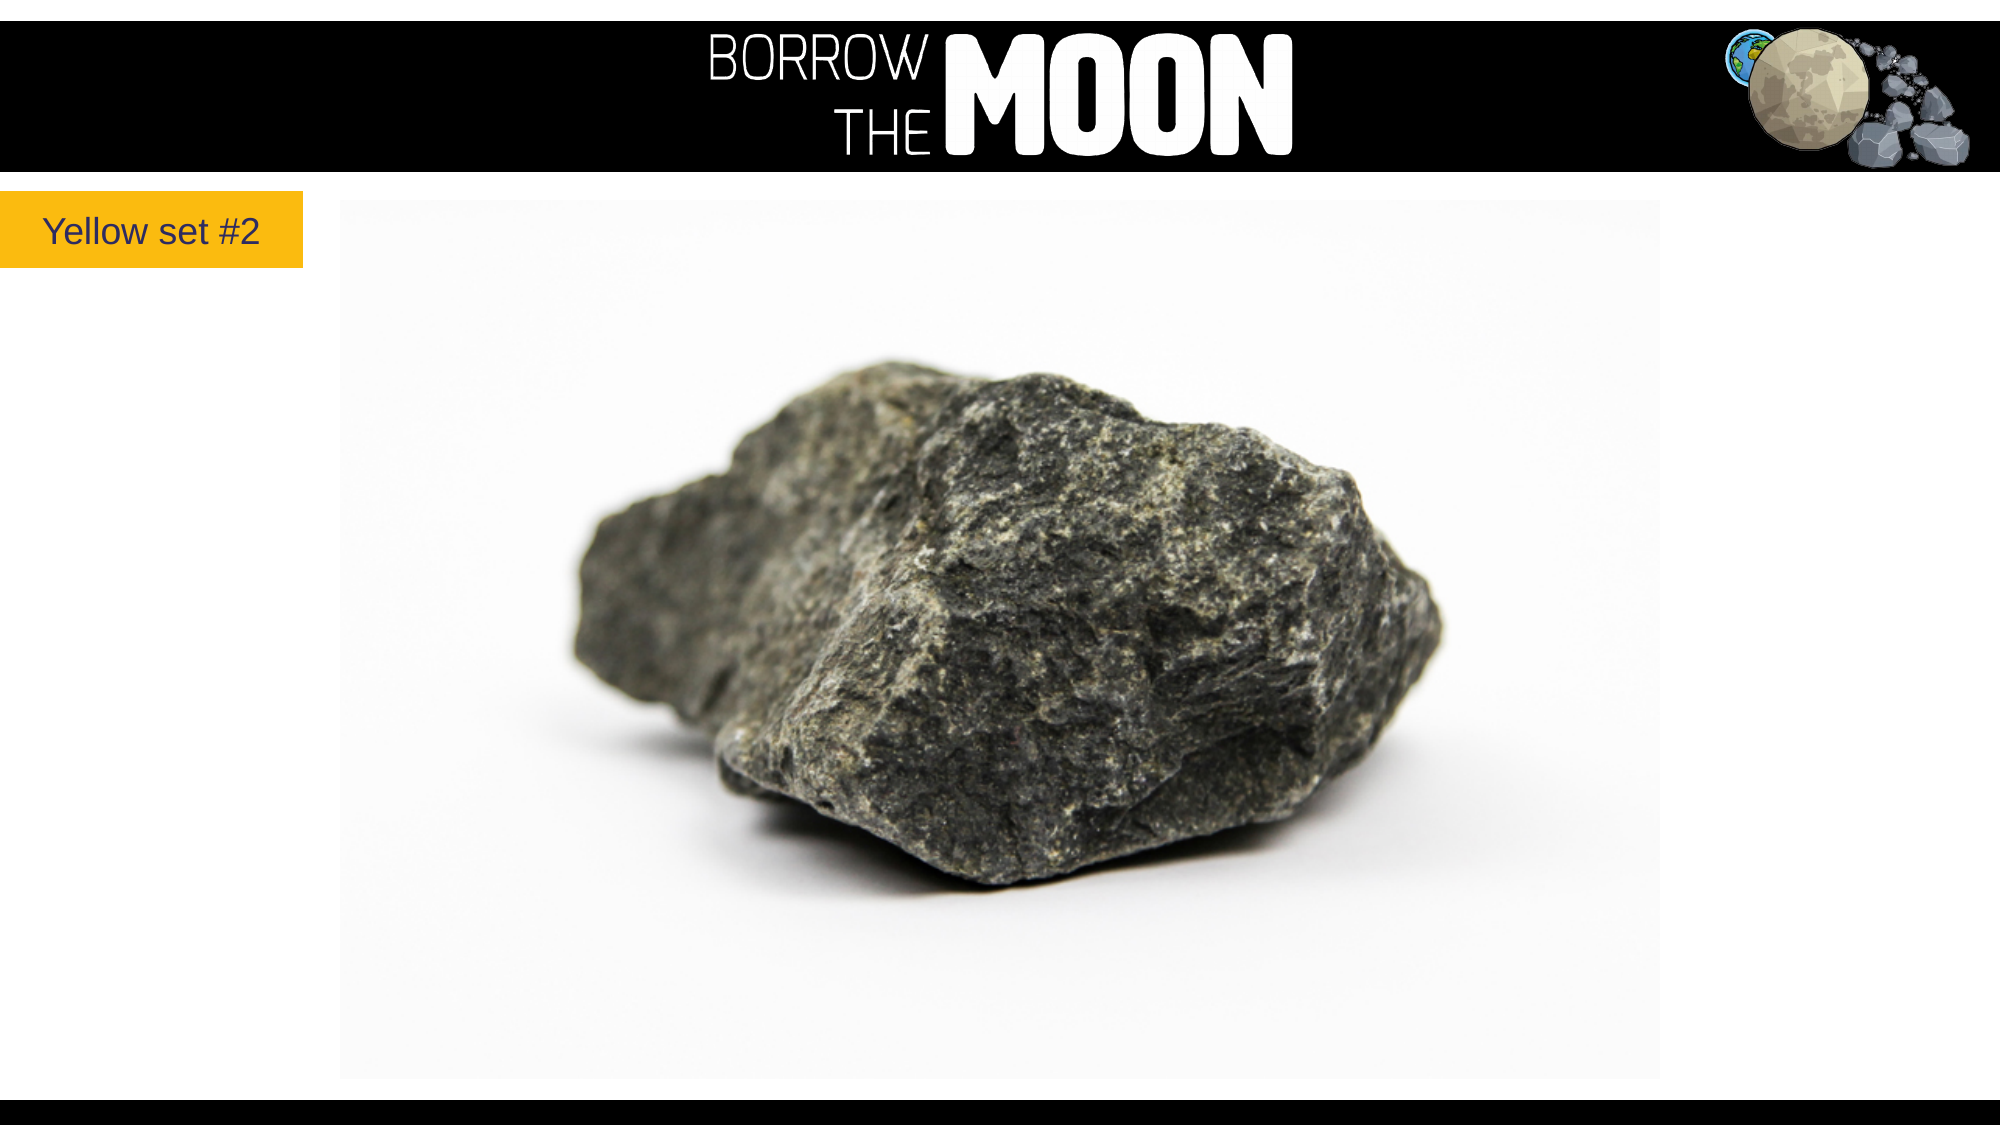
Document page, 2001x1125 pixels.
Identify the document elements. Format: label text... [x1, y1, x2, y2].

text_box Yellow set #2 [0, 191, 303, 268]
picture [340, 200, 1660, 1079]
